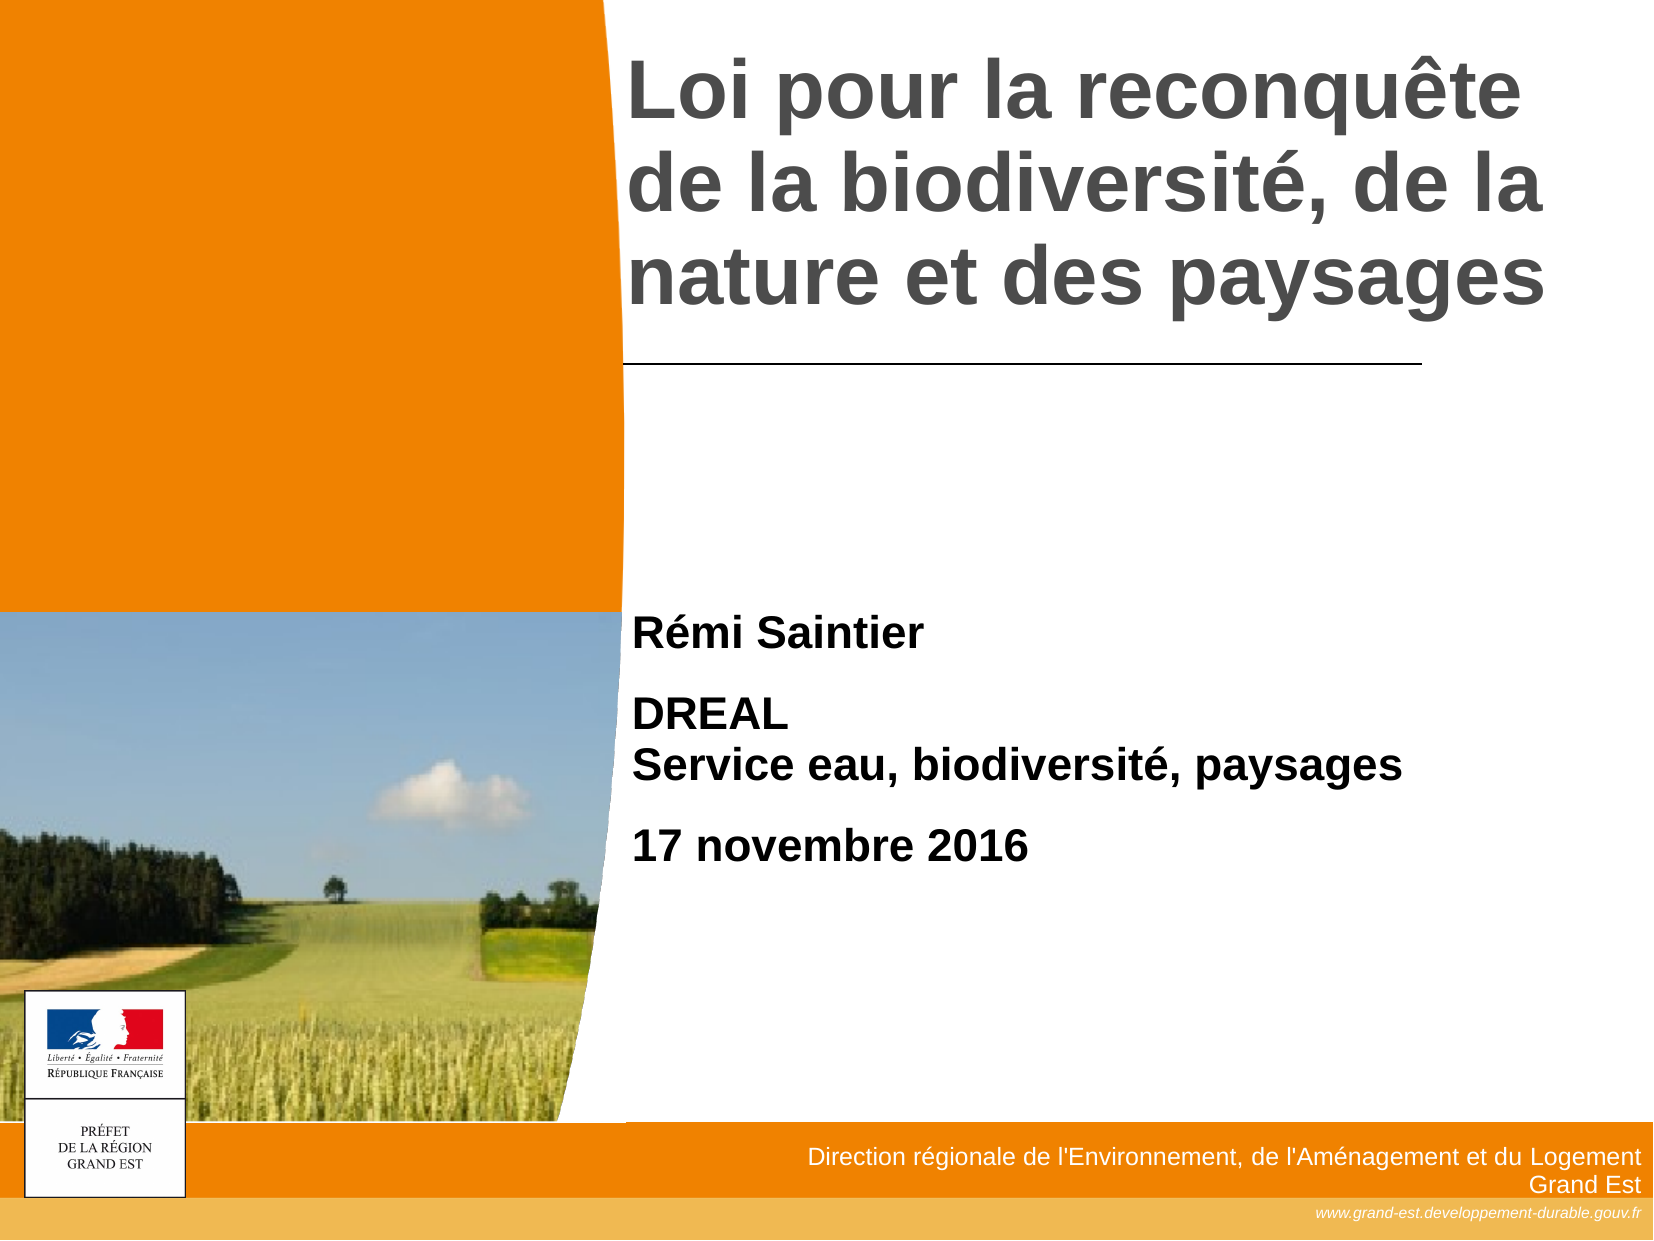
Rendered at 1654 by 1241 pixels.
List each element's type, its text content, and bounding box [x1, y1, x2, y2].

picture [0, 0, 1654, 1240]
title Loi pour la reconquête de la biodiversité, de la nature et des paysages [626, 43, 1571, 323]
subtitle Rémi Saintier DREAL Service eau, biodiversité, paysages 17 novembre 2016 [631, 606, 1419, 871]
